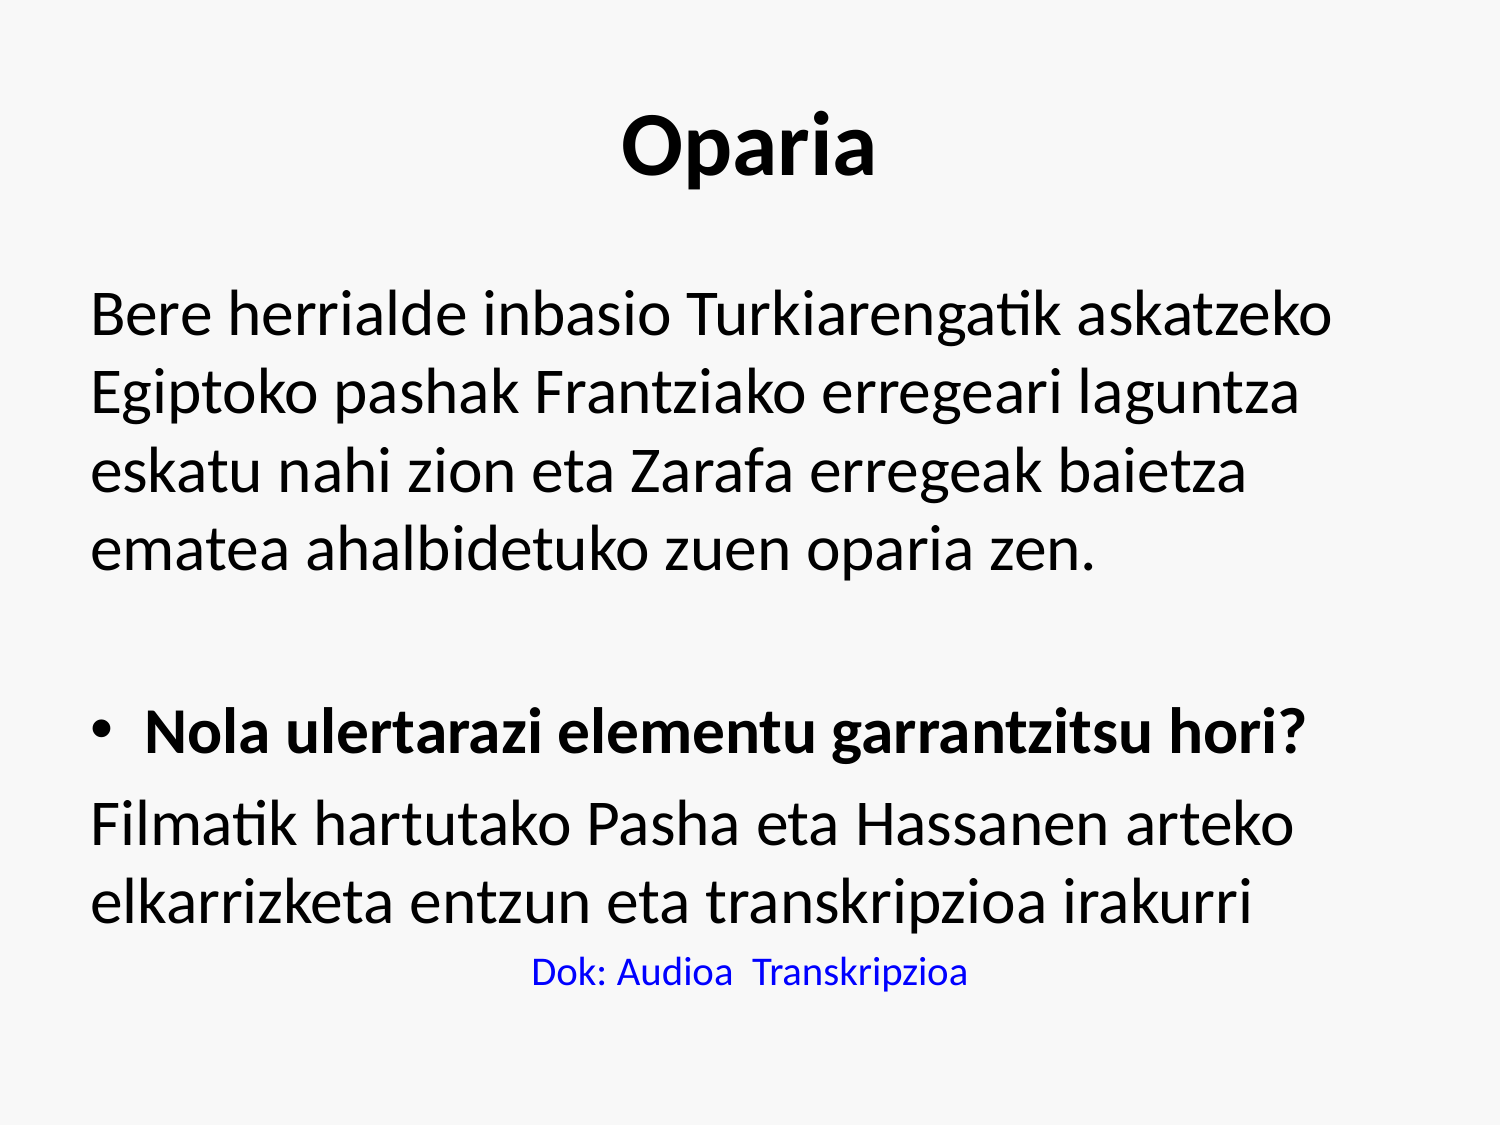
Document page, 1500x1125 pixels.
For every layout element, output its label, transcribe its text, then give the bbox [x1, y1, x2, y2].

title Oparia [75, 45, 1425, 233]
list Bere herrialde inbasio Turkiarengatik askatzeko Egiptoko pashak Frantziako erregeari laguntza eskatu nahi zion eta Zarafa erregeak baietza ematea ahalbidetuko zuen oparia zen. Nola ulertarazi elementu garrantzitsu hori? Filmatik hartutako Pasha eta Hassanen arteko elkarrizketa entzun eta transkripzioa irakurri Dok: Audioa Transkripzioa [75, 262, 1425, 1005]
